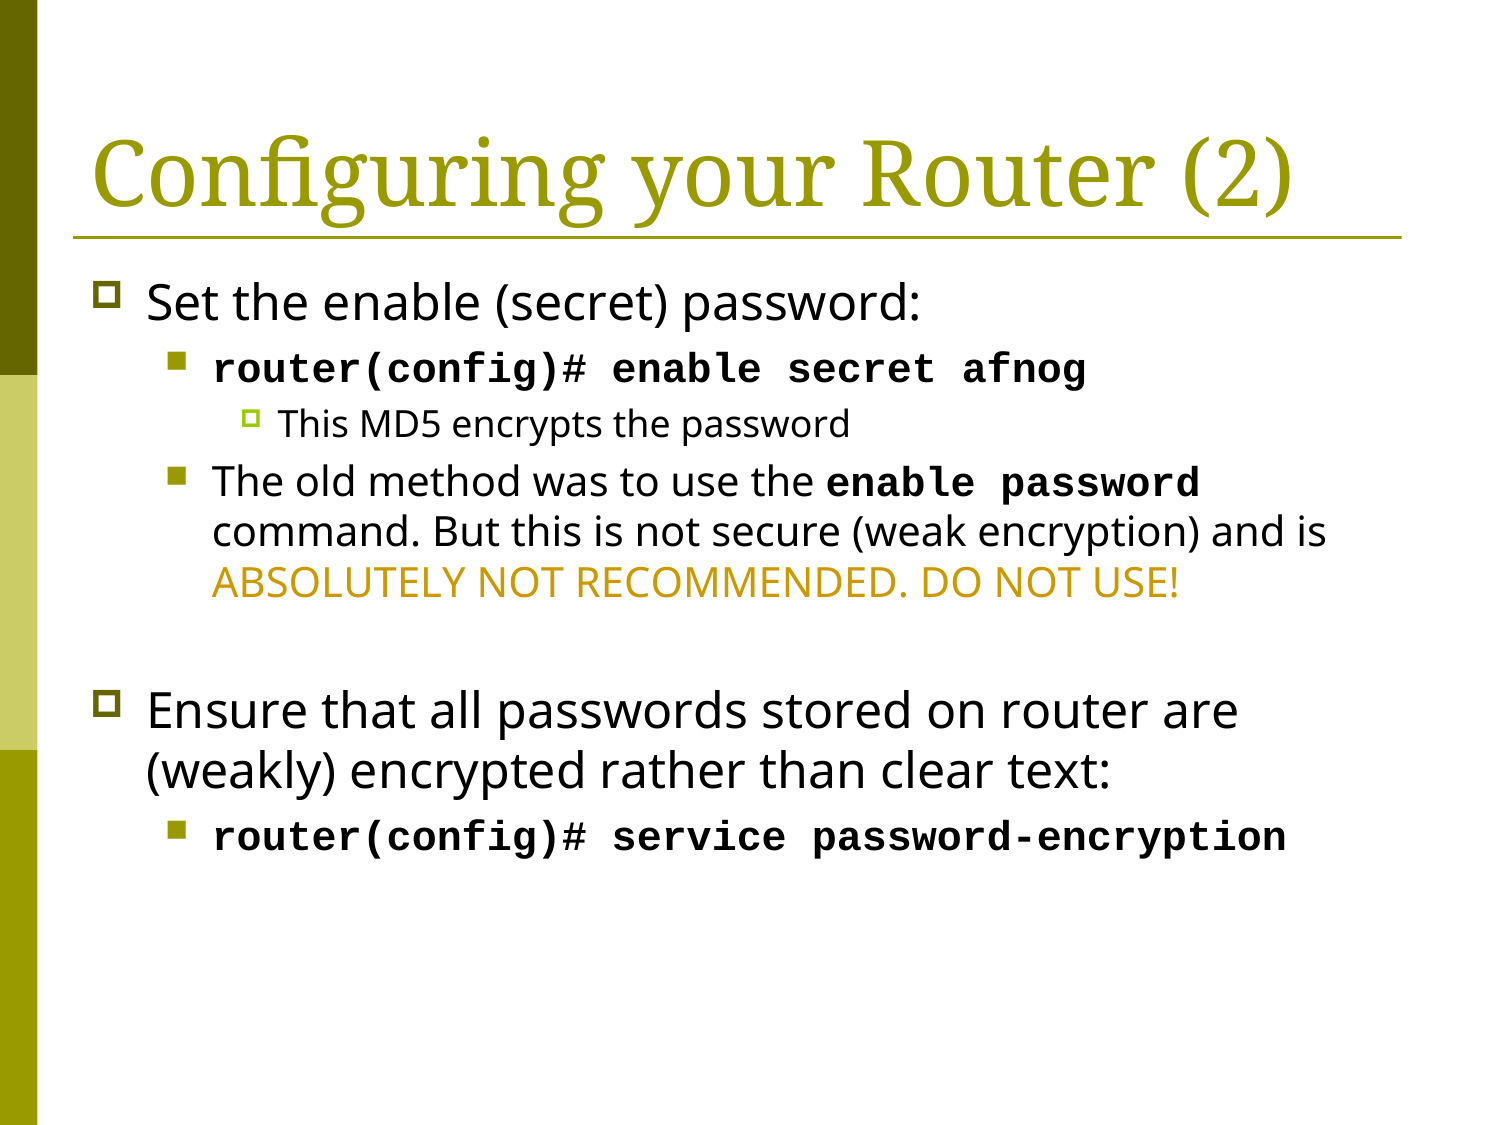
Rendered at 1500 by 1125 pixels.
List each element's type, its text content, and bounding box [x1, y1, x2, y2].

title Configuring your Router (2) [75, 45, 1426, 233]
list Set the enable (secret) password: router(config)# enable secret afnog This MD5 encrypts the password The old method was to use the enable password command. But this is not secure (weak encryption) and is ABSOLUTELY NOT RECOMMENDED. DO NOT USE! Ensure that all passwords stored on router are (weakly) encrypted rather than clear text: router(config)# service password-encryption [75, 262, 1426, 1006]
